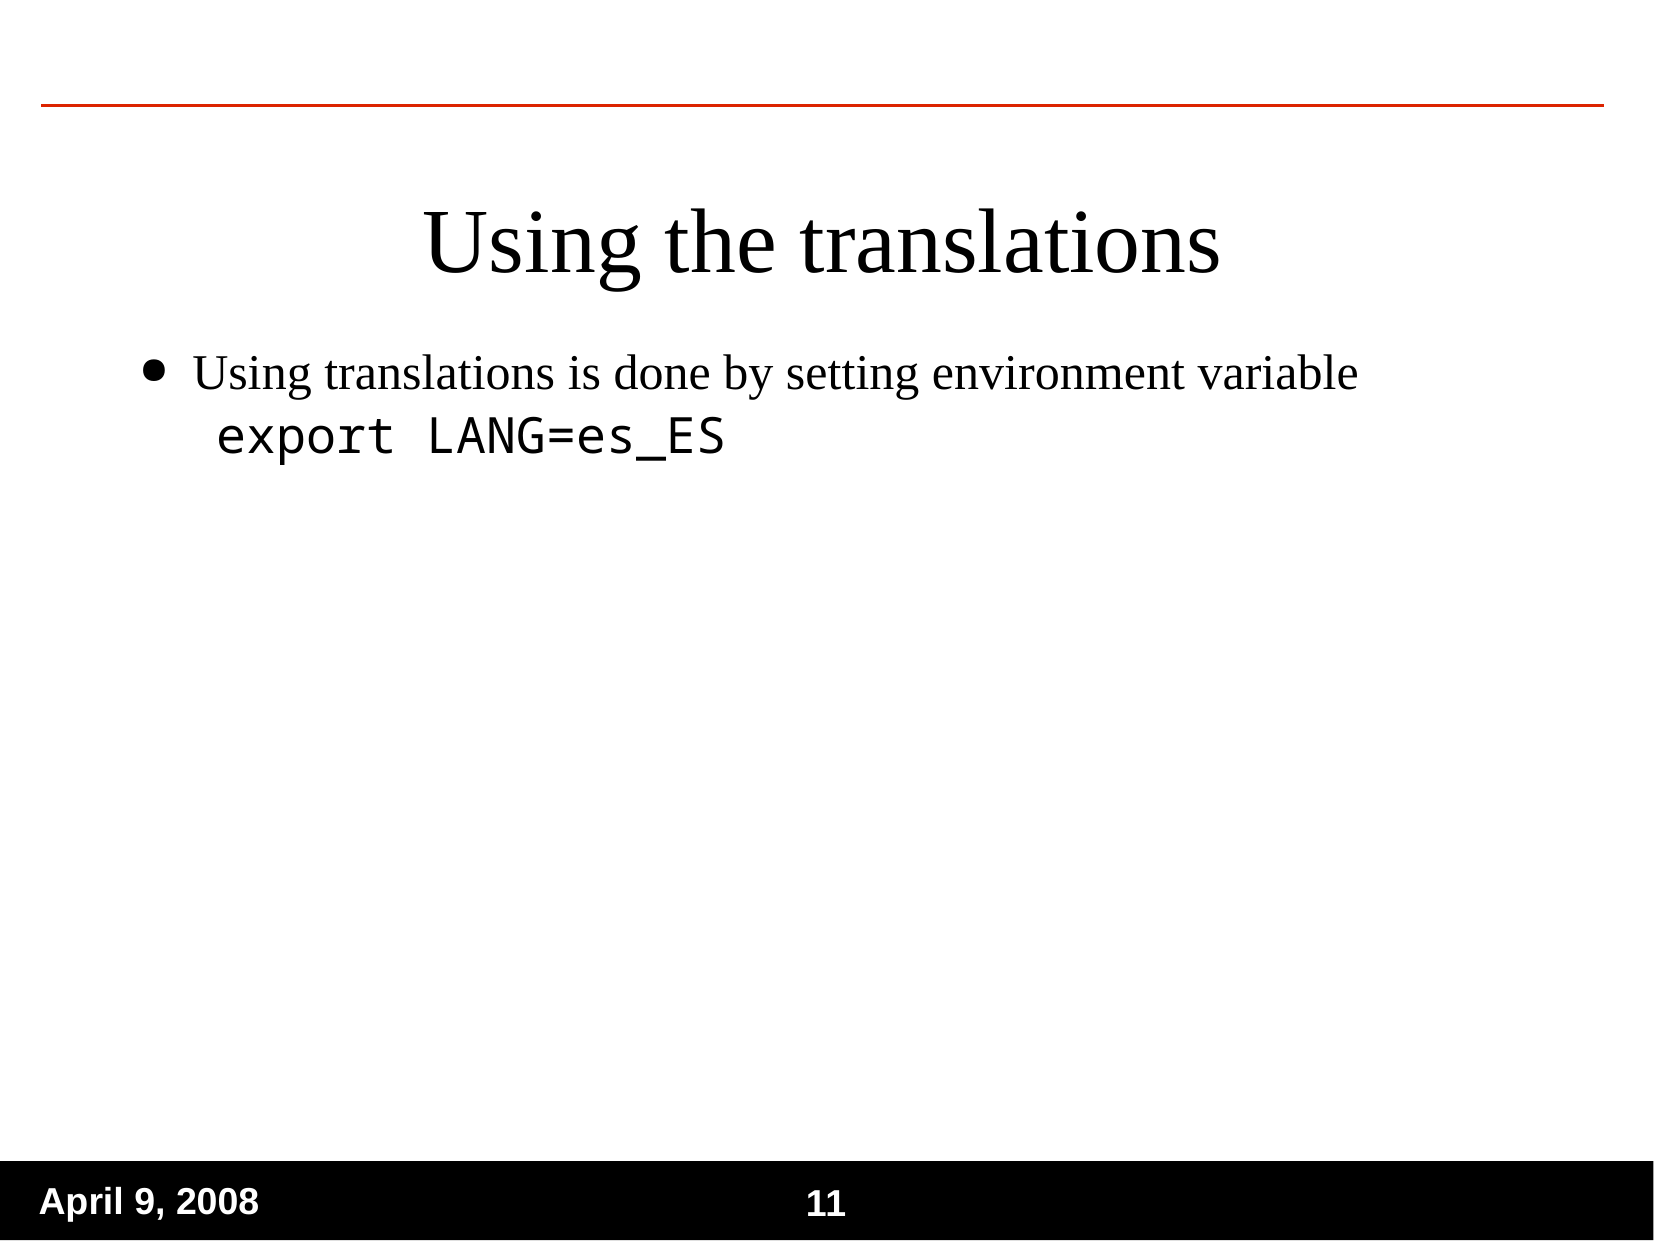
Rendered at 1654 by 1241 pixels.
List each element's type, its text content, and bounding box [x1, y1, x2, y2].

title Using the translations [117, 137, 1530, 346]
list Using translations is done by setting environment variable export LANG=es_ES [121, 344, 1534, 1127]
